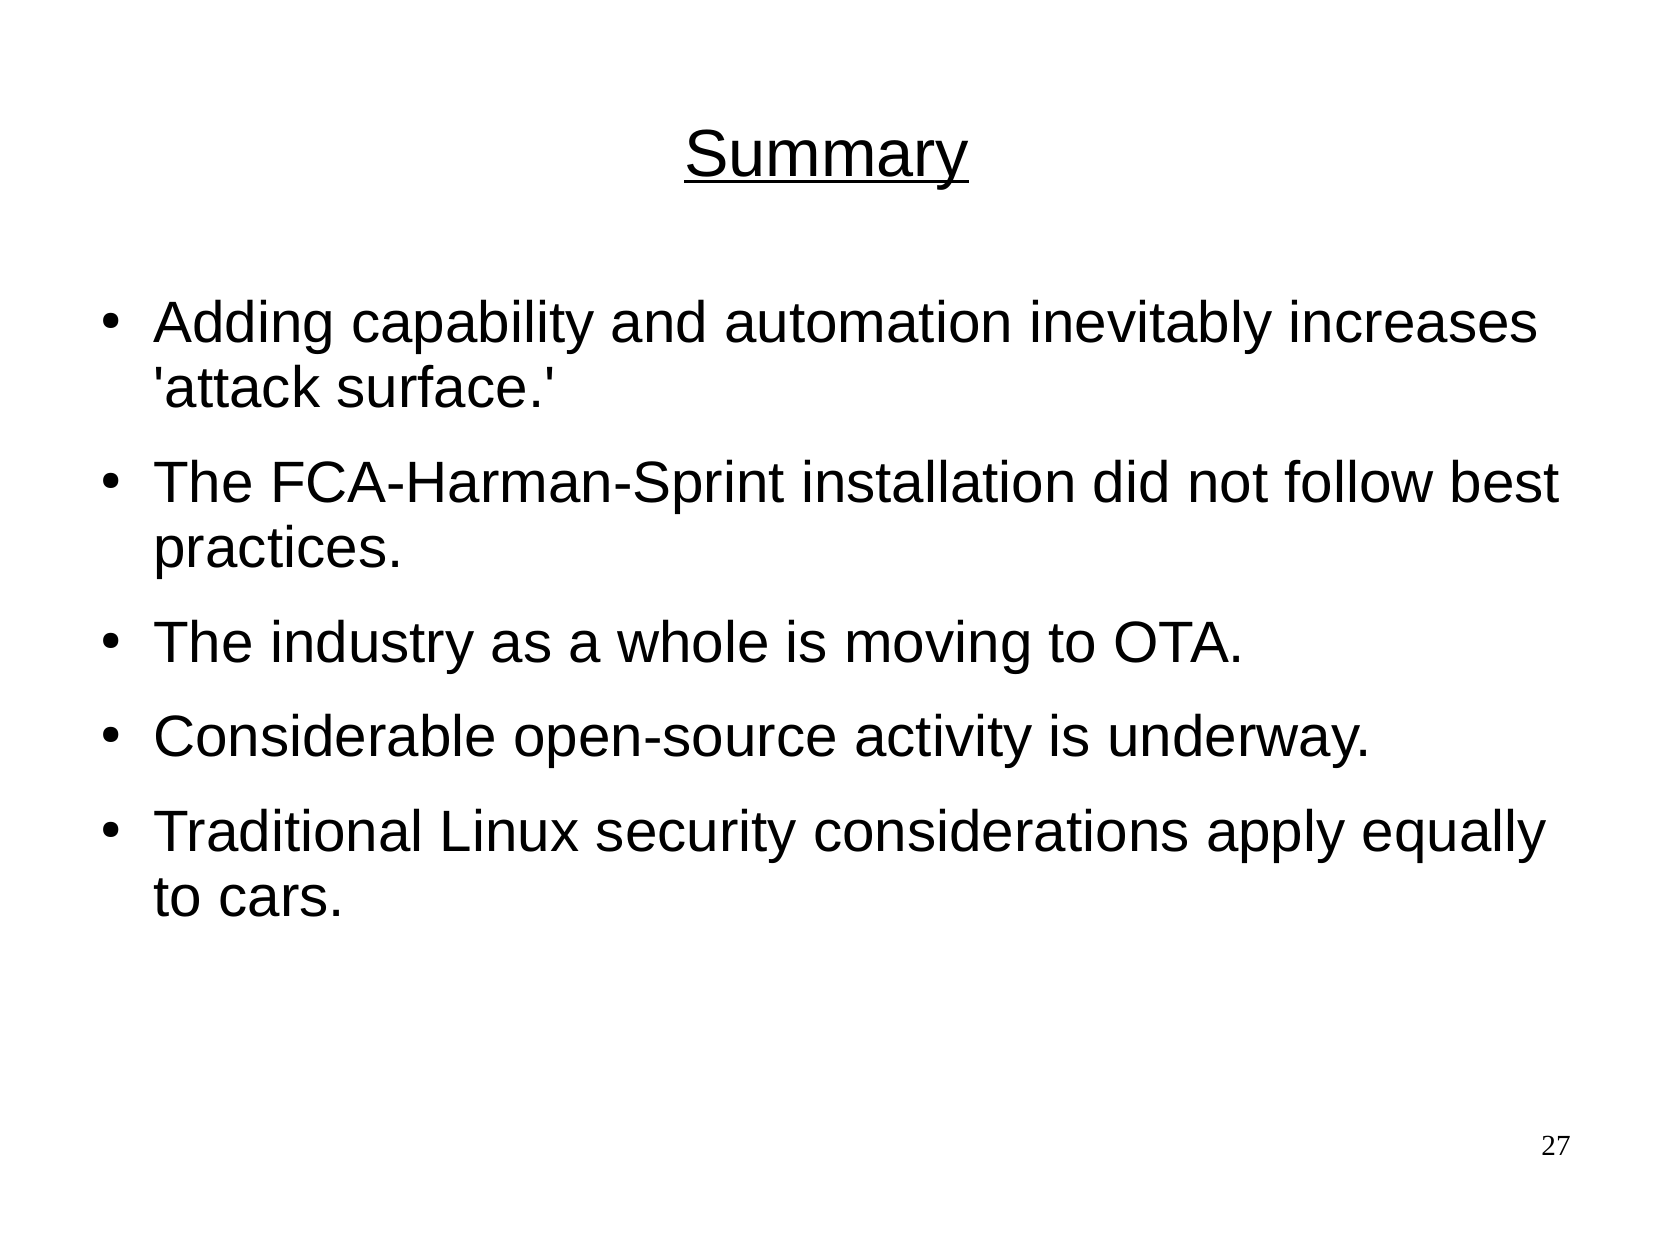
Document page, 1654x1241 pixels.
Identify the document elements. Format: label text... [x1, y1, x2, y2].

title Summary [82, 49, 1571, 257]
list Adding capability and automation inevitably increases 'attack surface.' The FCA-Harman-Sprint installation did not follow best practices. The industry as a whole is moving to OTA. Considerable open-source activity is underway. Traditional Linux security considerations apply equally to cars. [82, 290, 1571, 1010]
